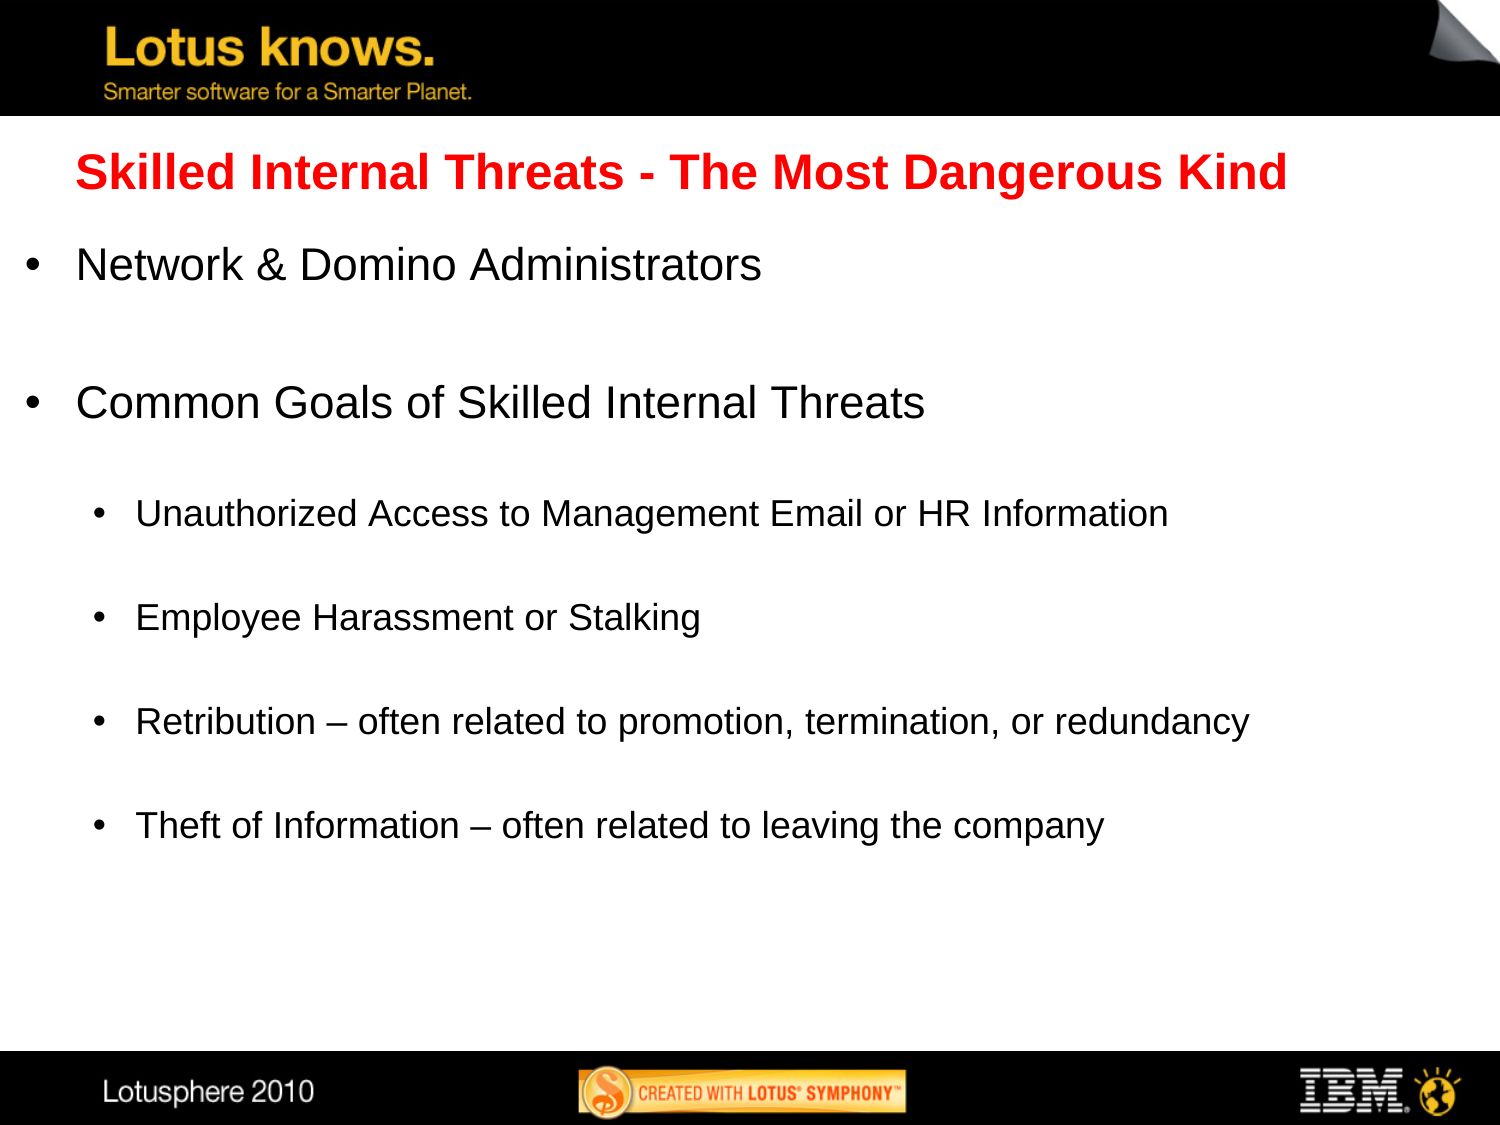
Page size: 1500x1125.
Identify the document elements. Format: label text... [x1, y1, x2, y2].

picture [0, 1053, 1500, 1125]
title Skilled Internal Threats - The Most Dangerous Kind [74, 137, 1475, 200]
list Network & Domino Administrators Common Goals of Skilled Internal Threats Unauthorized Access to Management Email or HR Information Employee Harassment or Stalking Retribution – often related to promotion, termination, or redundancy Theft of Information – often related to leaving the company [24, 237, 1476, 1026]
picture [0, 0, 1500, 114]
